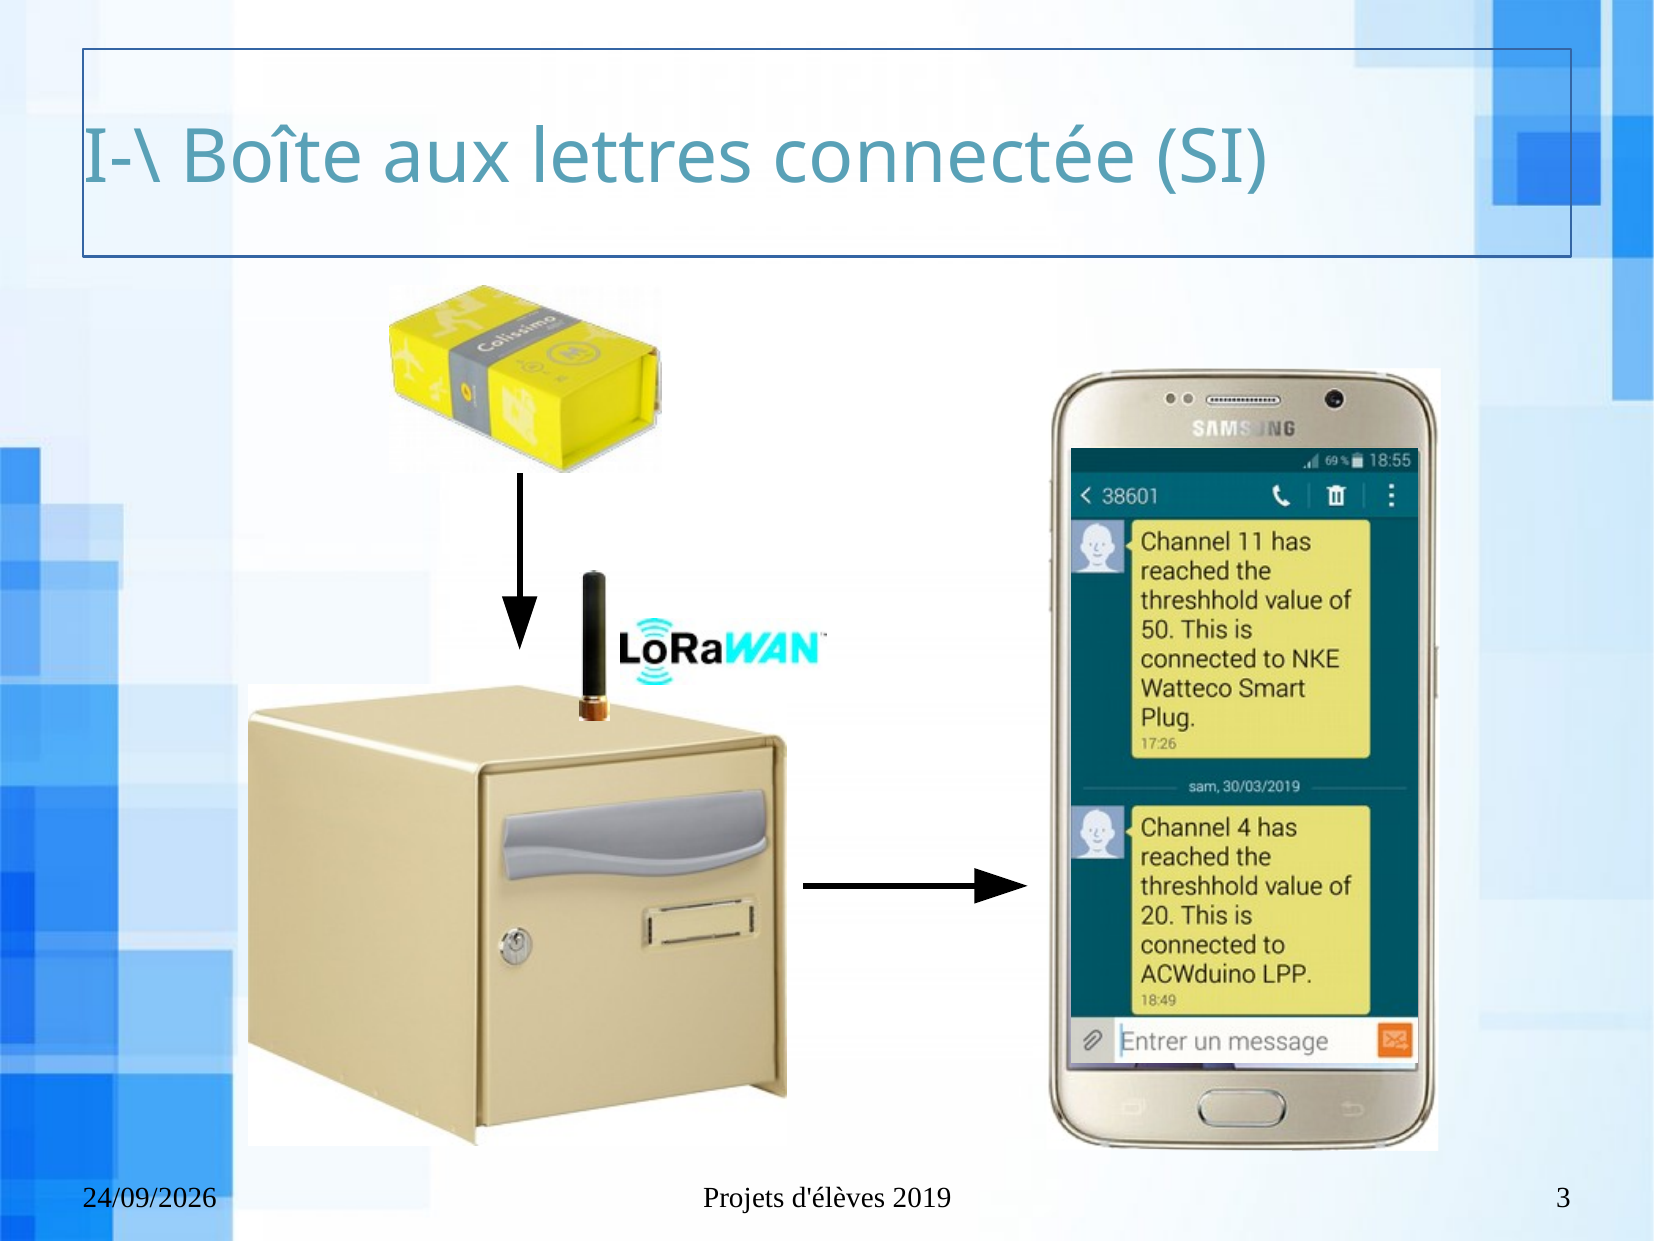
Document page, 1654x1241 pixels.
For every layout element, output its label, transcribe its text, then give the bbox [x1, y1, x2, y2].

picture [0, 0, 1654, 1241]
title I-\ Boîte aux lettres connectée (SI) [82, 49, 1571, 257]
